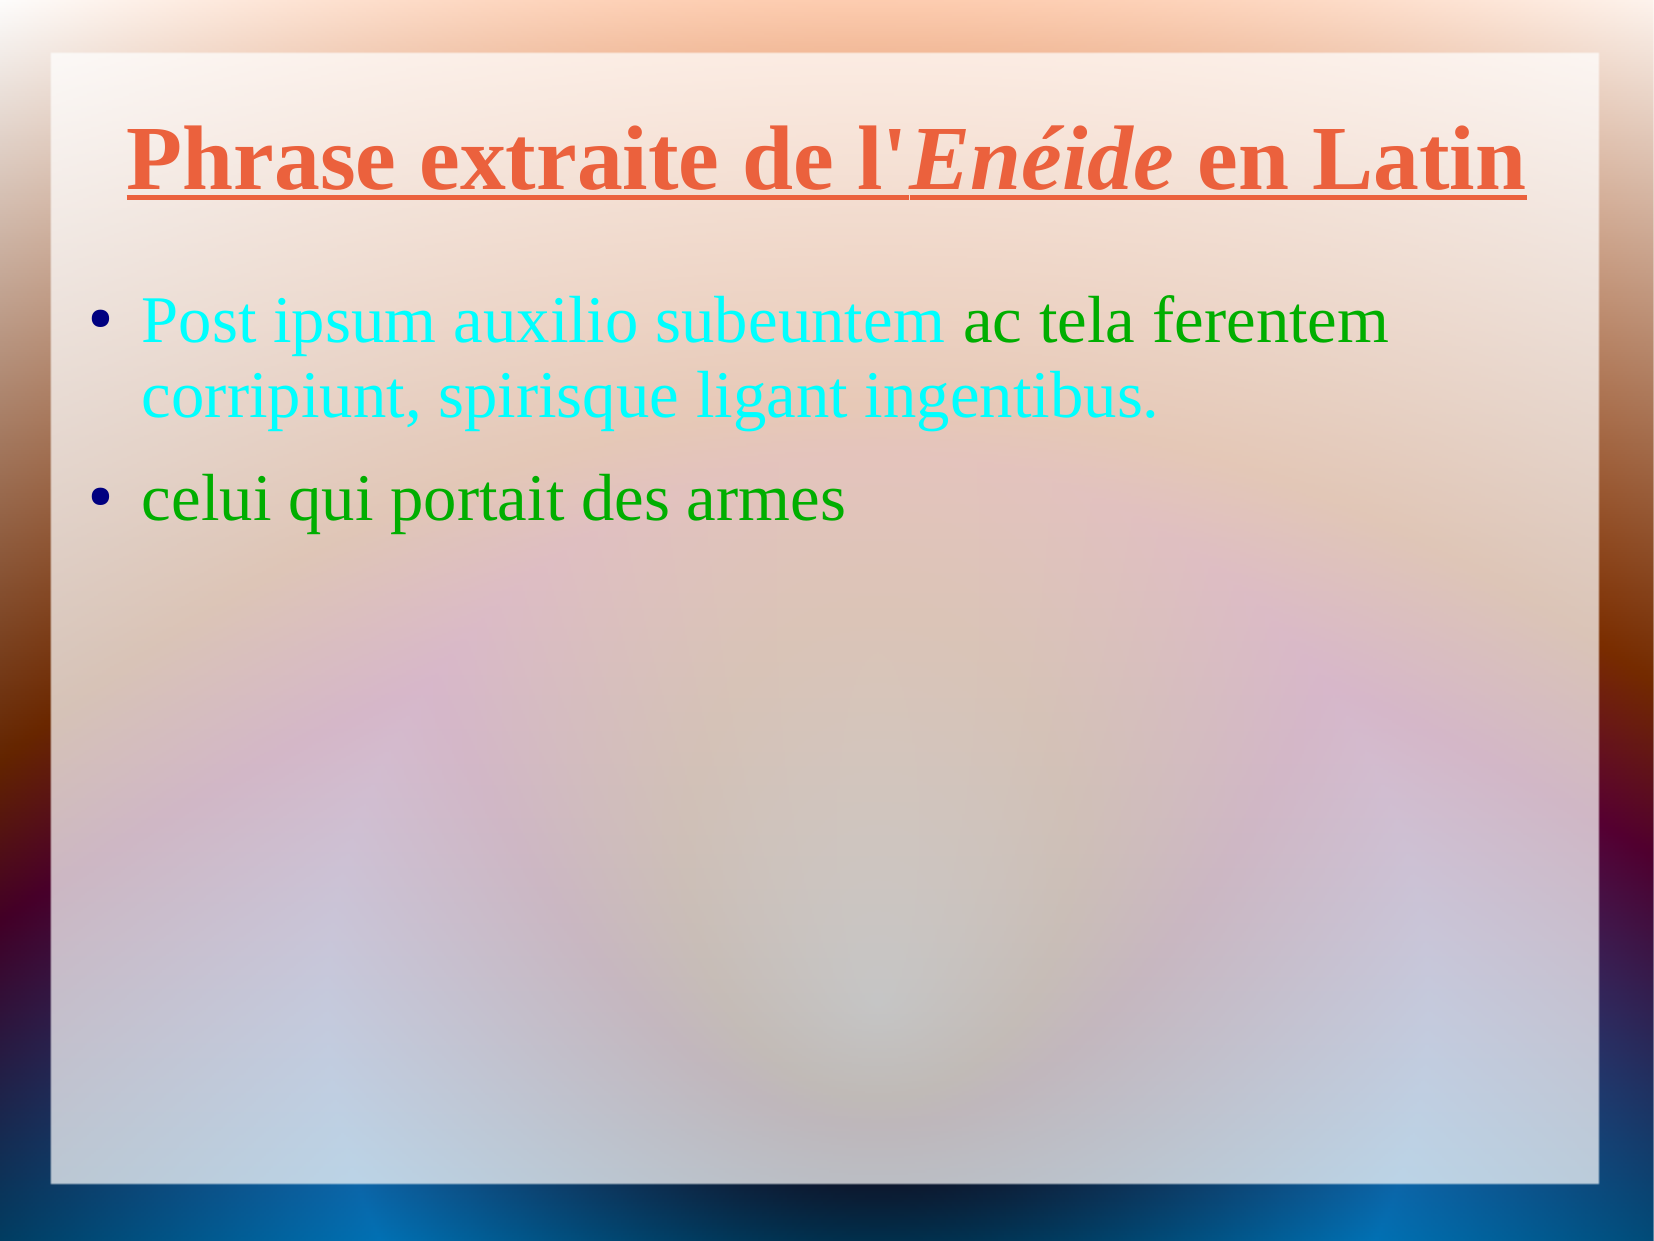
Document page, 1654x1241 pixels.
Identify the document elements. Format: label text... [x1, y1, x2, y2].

title Phrase extraite de l'Enéide en Latin [82, 55, 1571, 263]
list Post ipsum auxilio subeuntem ac tela ferentem corripiunt, spirisque ligant ingentibus. celui qui portait des armes [70, 283, 1560, 1102]
picture [0, 0, 1654, 1241]
